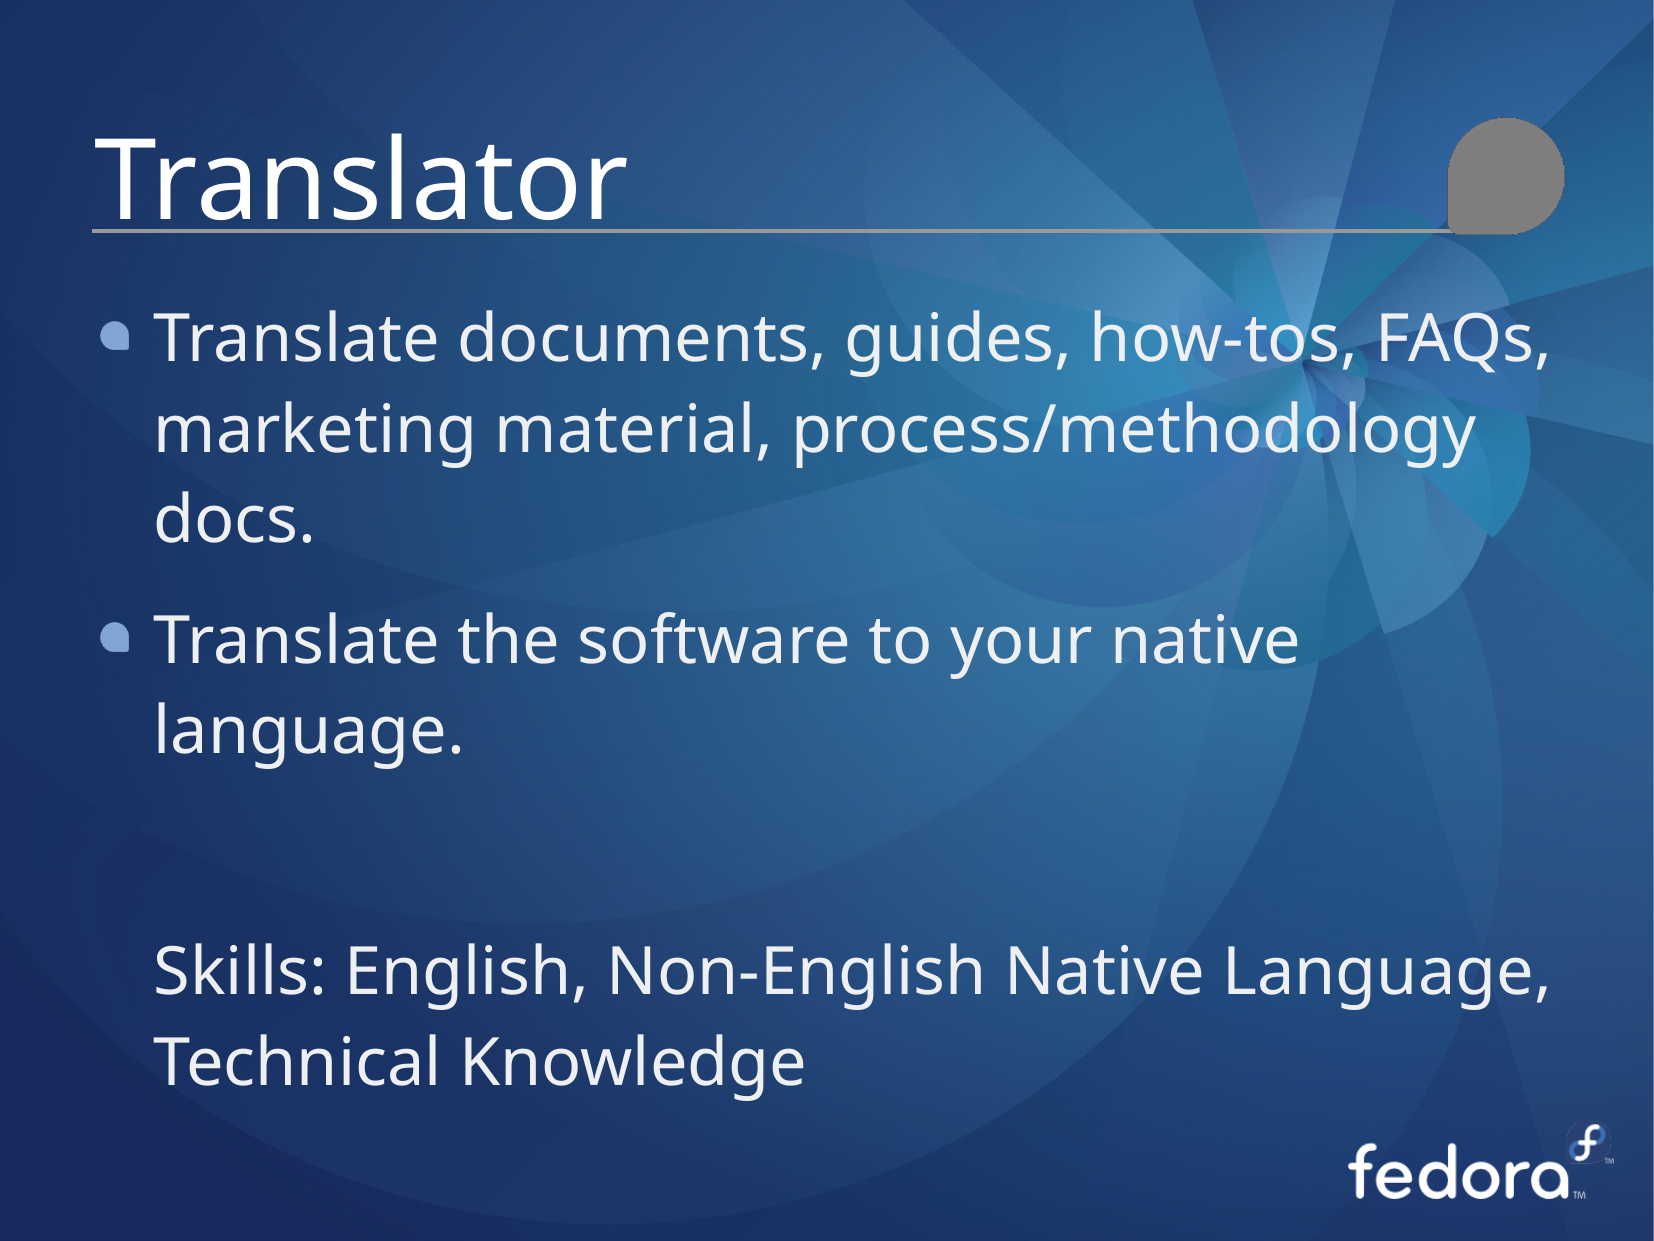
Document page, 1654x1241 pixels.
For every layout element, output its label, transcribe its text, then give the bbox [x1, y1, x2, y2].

title Translator [94, 100, 1426, 251]
picture [0, 0, 1654, 1241]
list Translate documents, guides, how-tos, FAQs, marketing material, process/methodology docs. Translate the software to your native language. Skills: English, Non-English Native Language, Technical Knowledge [82, 290, 1571, 1105]
